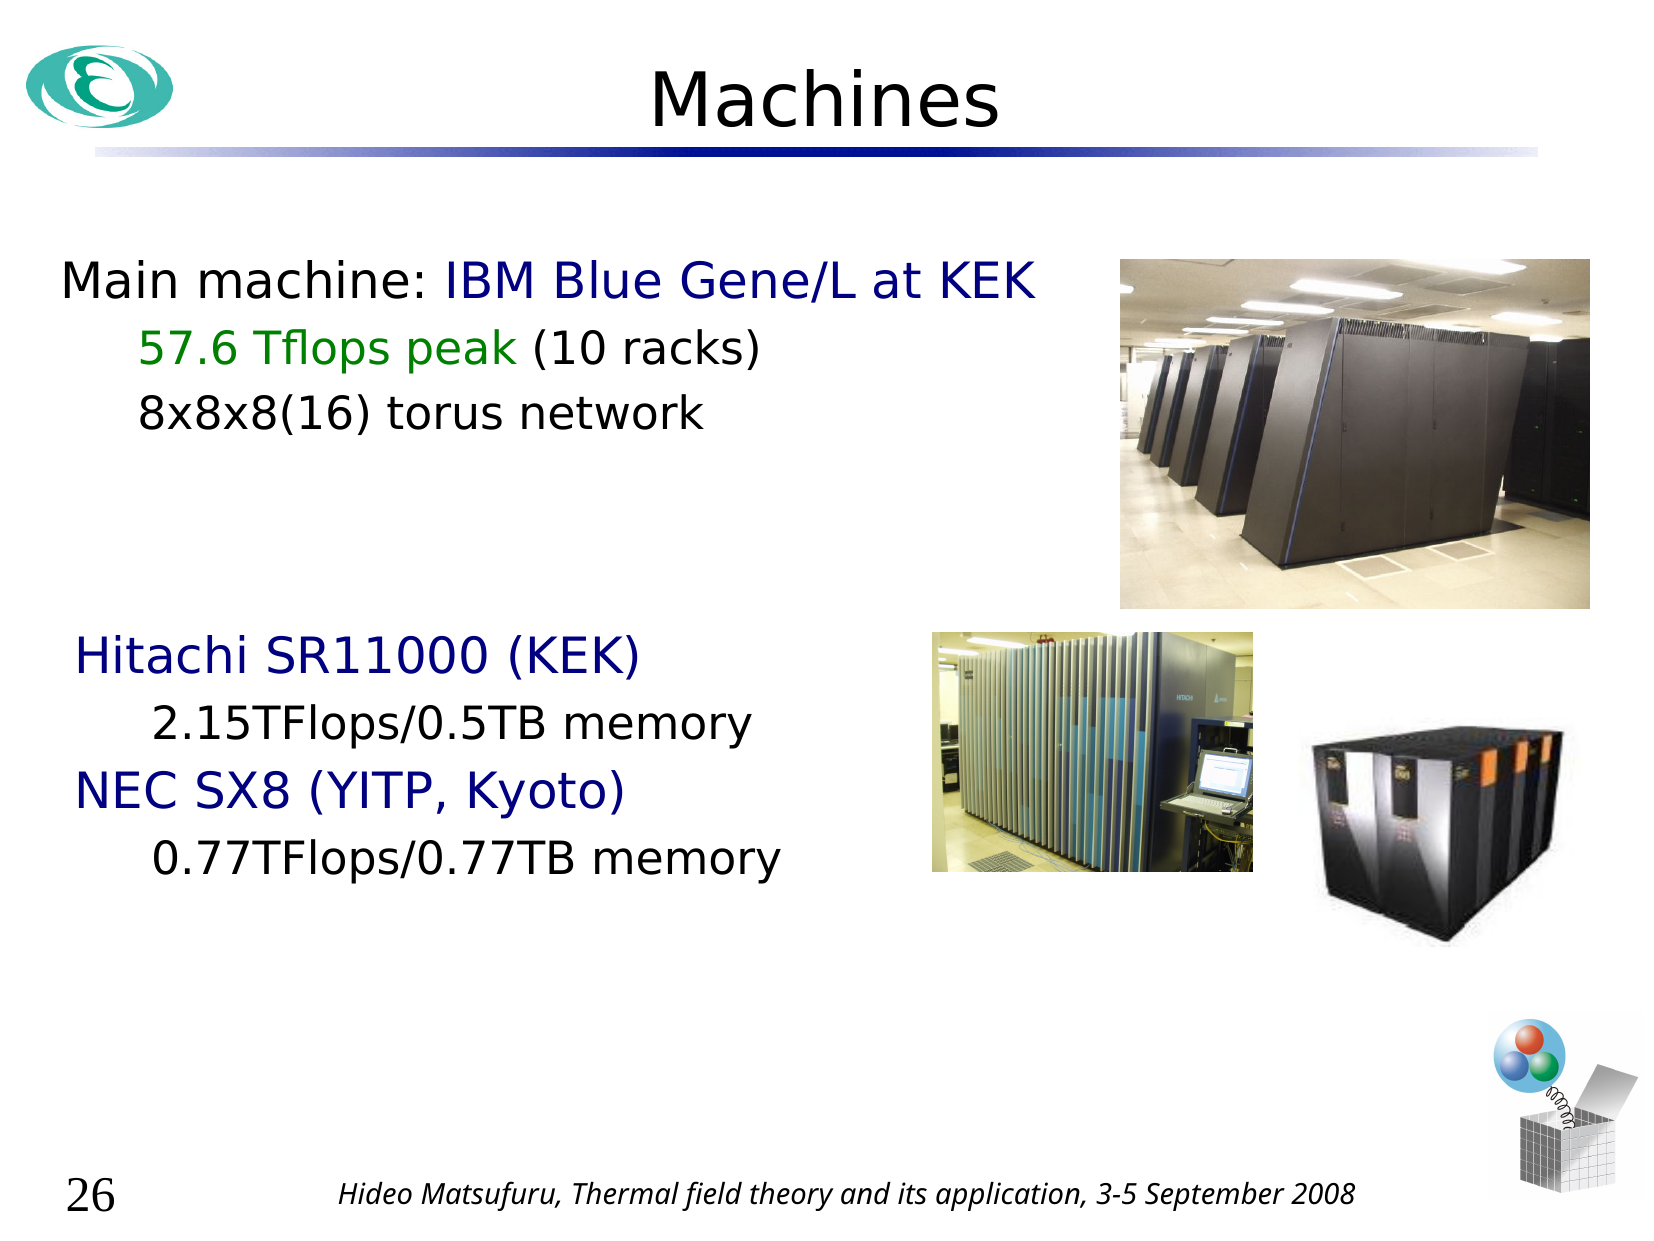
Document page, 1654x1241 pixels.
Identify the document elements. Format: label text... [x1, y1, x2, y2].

title Machines [201, 47, 1450, 154]
picture [20, 37, 179, 136]
picture [1120, 259, 1590, 609]
picture [1488, 1012, 1644, 1200]
list Hitachi SR11000 (KEK) 2.15TFlops/0.5TB memory NEC SX8 (YITP, Kyoto) 0.77TFlops/0.77TB memory [56, 627, 1122, 909]
picture [95, 147, 1538, 157]
picture [1298, 704, 1583, 947]
list Main machine: IBM Blue Gene/L at KEK 57.6 Tflops peak (10 racks) 8x8x8(16) torus network [42, 251, 1108, 467]
picture [1122, 632, 1253, 872]
